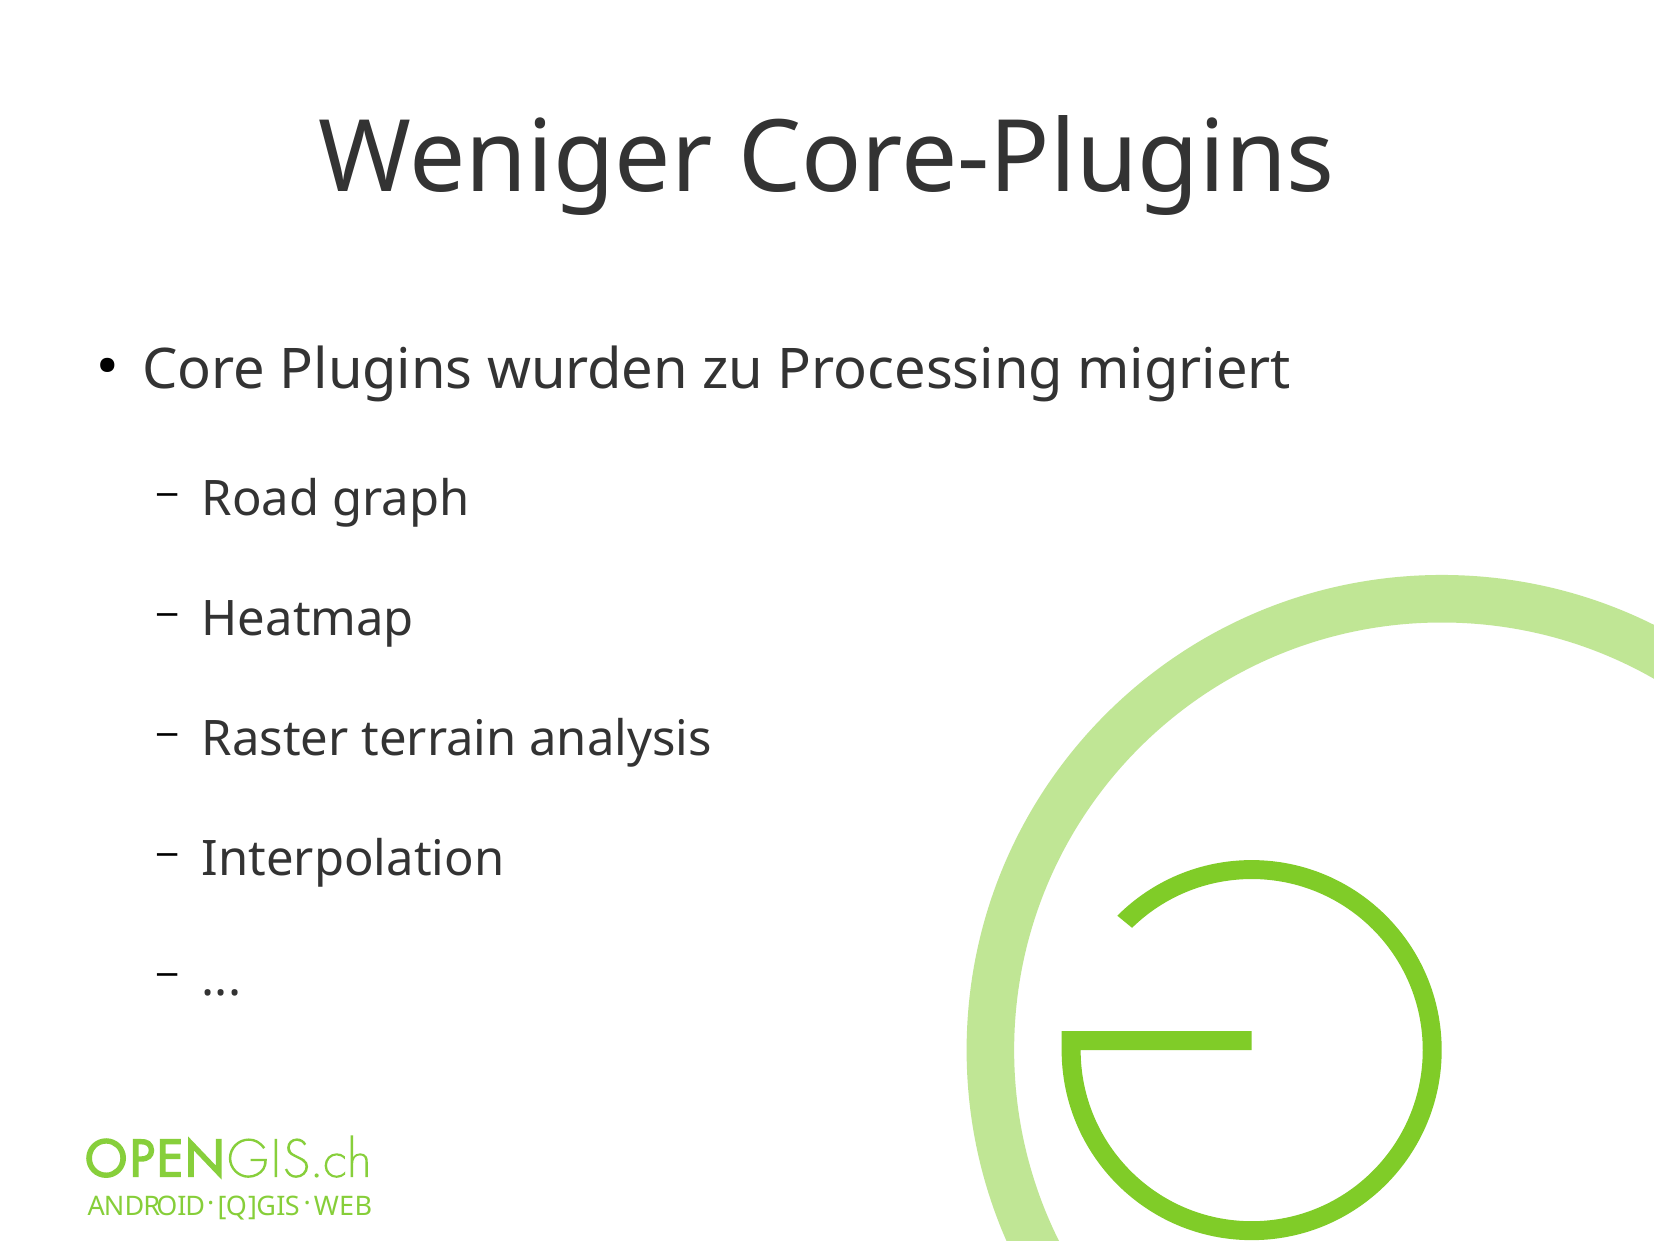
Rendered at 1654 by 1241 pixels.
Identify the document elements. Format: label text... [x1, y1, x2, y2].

title Weniger Core-Plugins [82, 49, 1571, 257]
list Core Plugins wurden zu Processing migriert Road graph Heatmap Raster terrain analysis Interpolation ... [82, 290, 1571, 1010]
